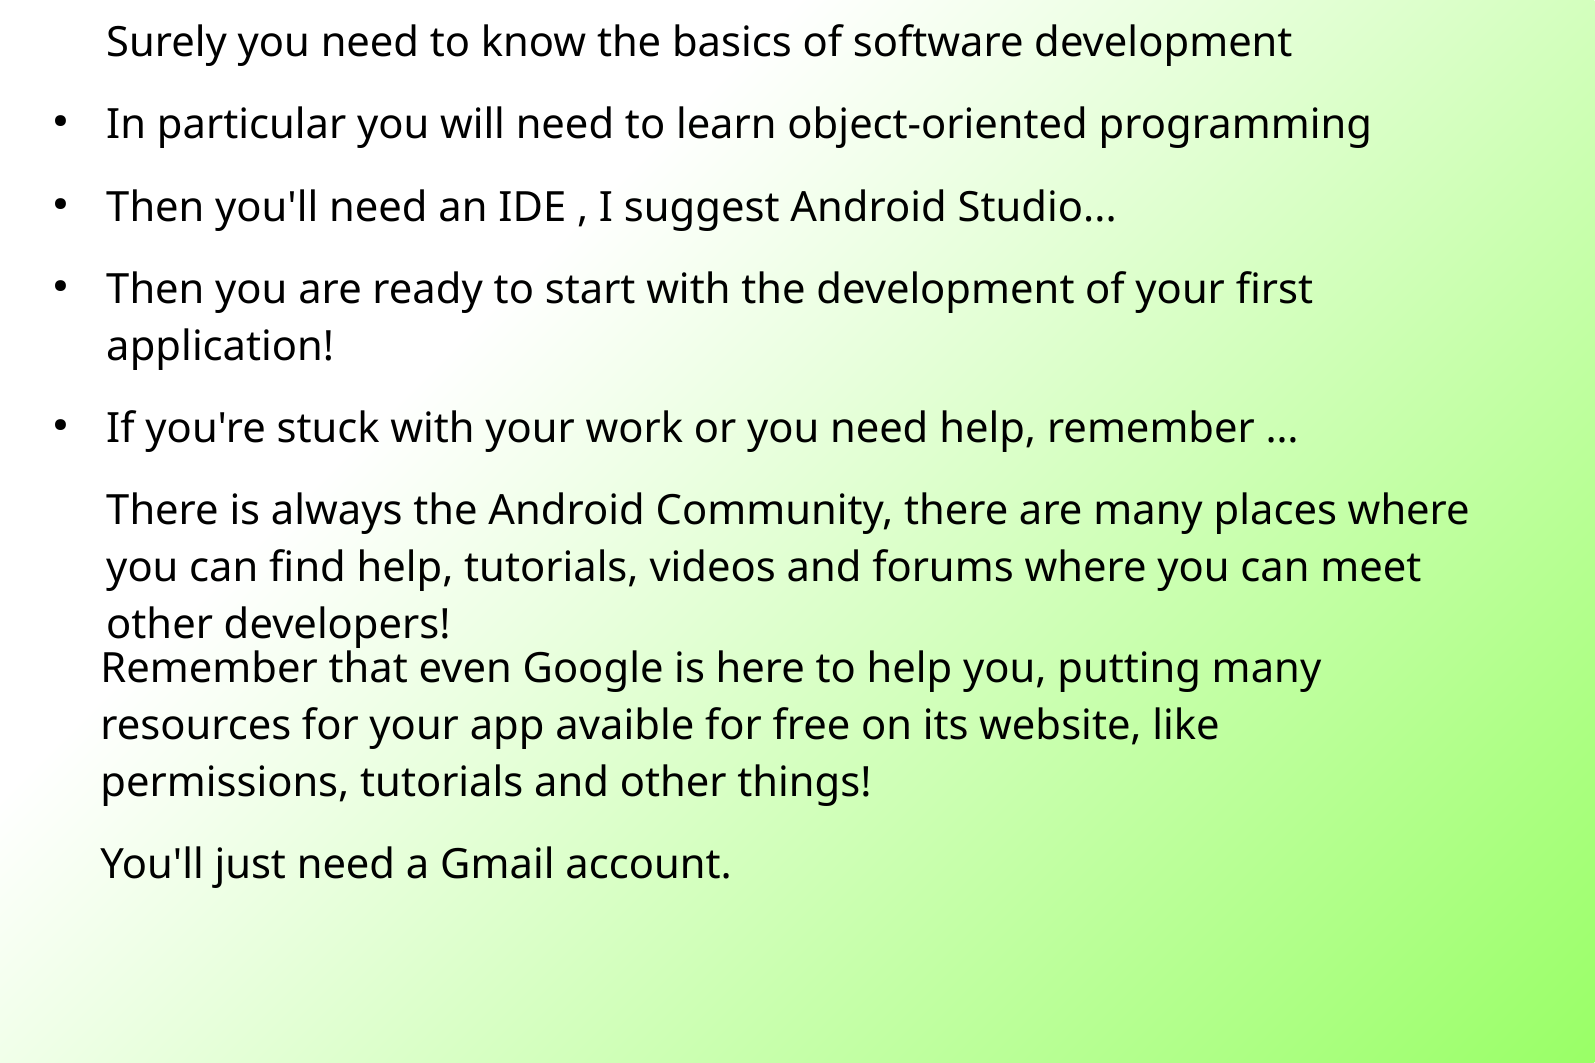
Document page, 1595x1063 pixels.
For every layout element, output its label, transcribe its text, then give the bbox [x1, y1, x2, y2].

list Surely you need to know the basics of software development In particular you will need to learn object-oriented programming Then you'll need an IDE , I suggest Android Studio... Then you are ready to start with the development of your first application! If you're stuck with your work or you need help, remember … There is always the Android Community, there are many places where you can find help, tutorials, videos and forums where you can meet other developers! [35, 11, 1471, 662]
list Remember that even Google is here to help you, putting many resources for your app avaible for free on its website, like permissions, tutorials and other things! You'll just need a Gmail account. [29, 637, 1465, 973]
